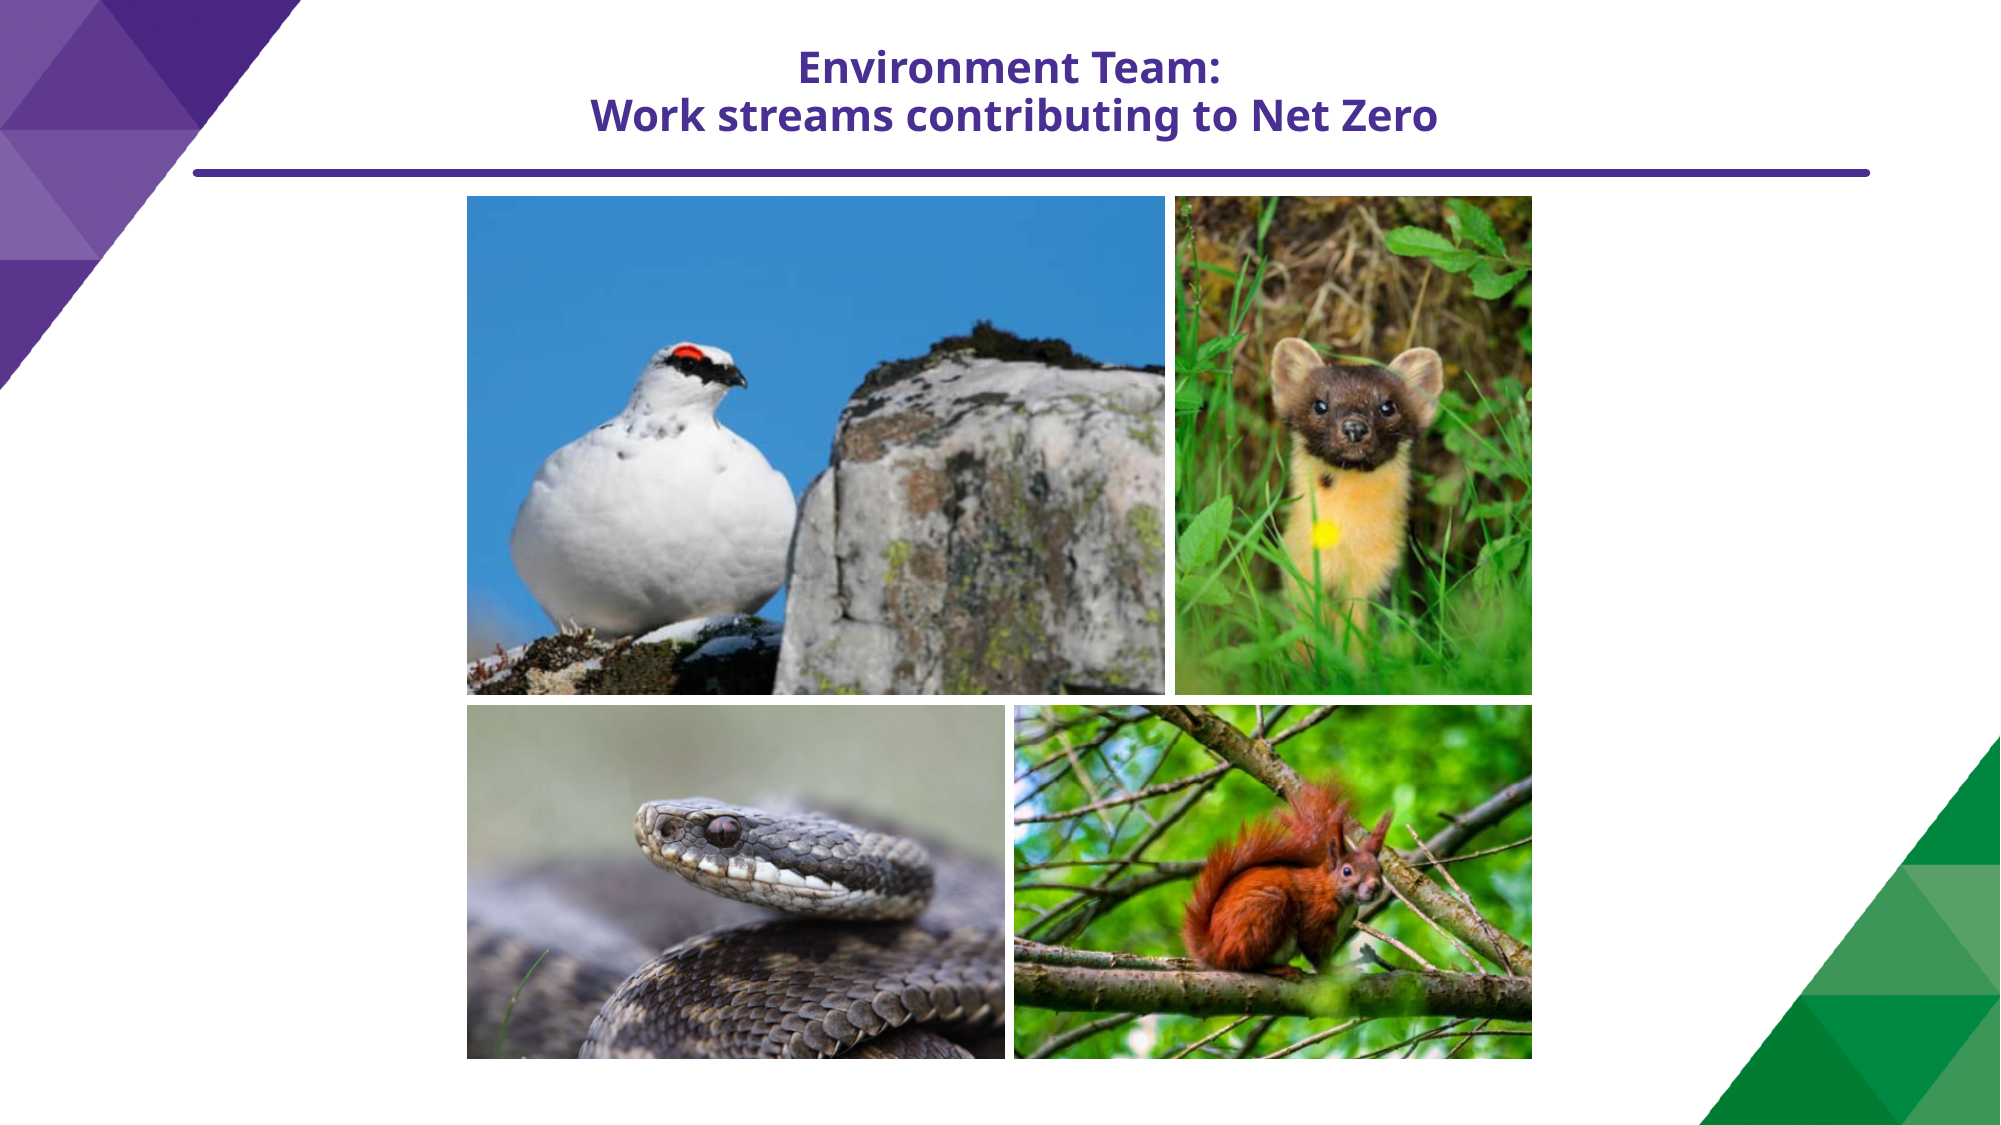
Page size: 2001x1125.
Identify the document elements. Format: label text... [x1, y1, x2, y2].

picture [467, 705, 1005, 1059]
picture [1014, 705, 1532, 1059]
picture [1175, 196, 1532, 695]
picture [467, 196, 1165, 695]
title Environment Team: Work streams contributing to Net Zero [339, 38, 1690, 155]
